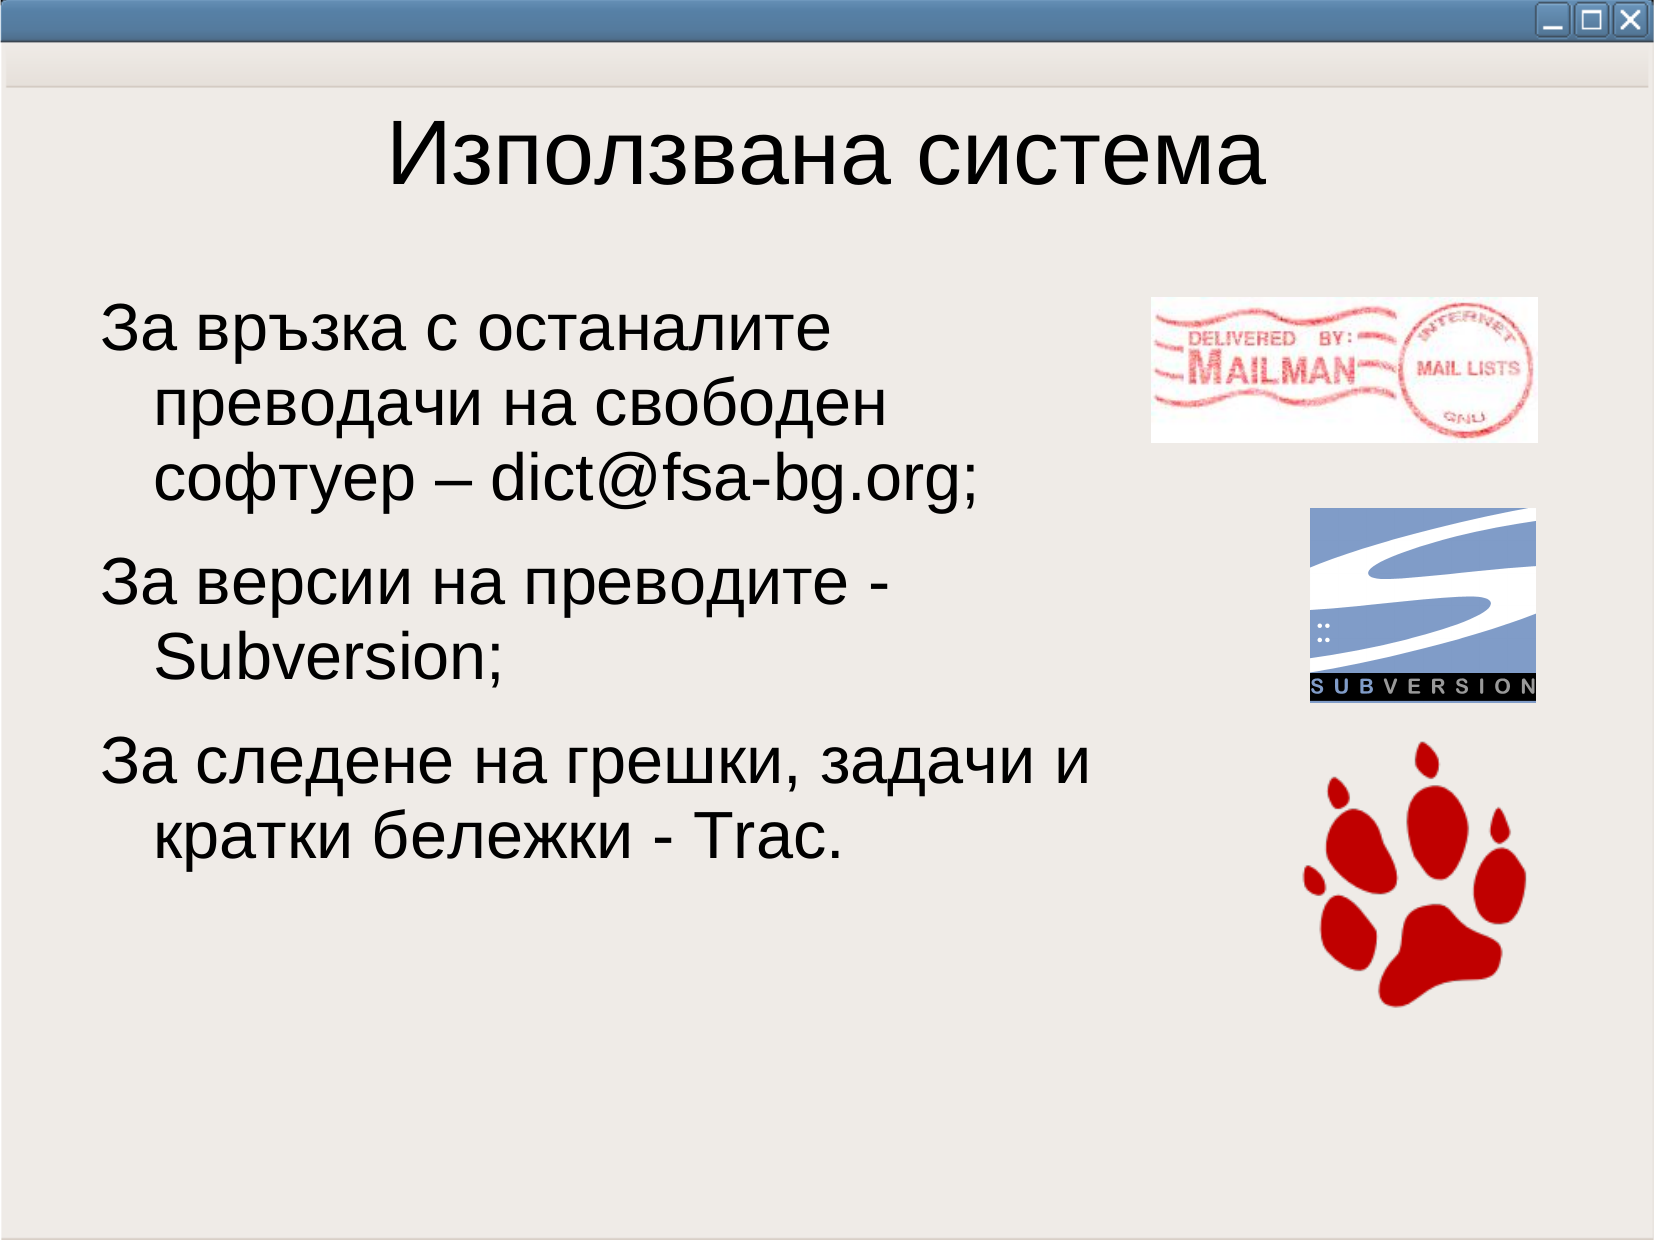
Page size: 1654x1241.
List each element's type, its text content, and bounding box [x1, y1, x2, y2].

picture [0, 0, 1654, 1240]
title Използвана система [82, 49, 1571, 257]
list За връзка с останалите преводачи на свободен софтуер – dict@fsa-bg.org; За версии на преводите - Subversion; За следене на грешки, задачи и кратки бележки - Trac. [82, 290, 1123, 1109]
